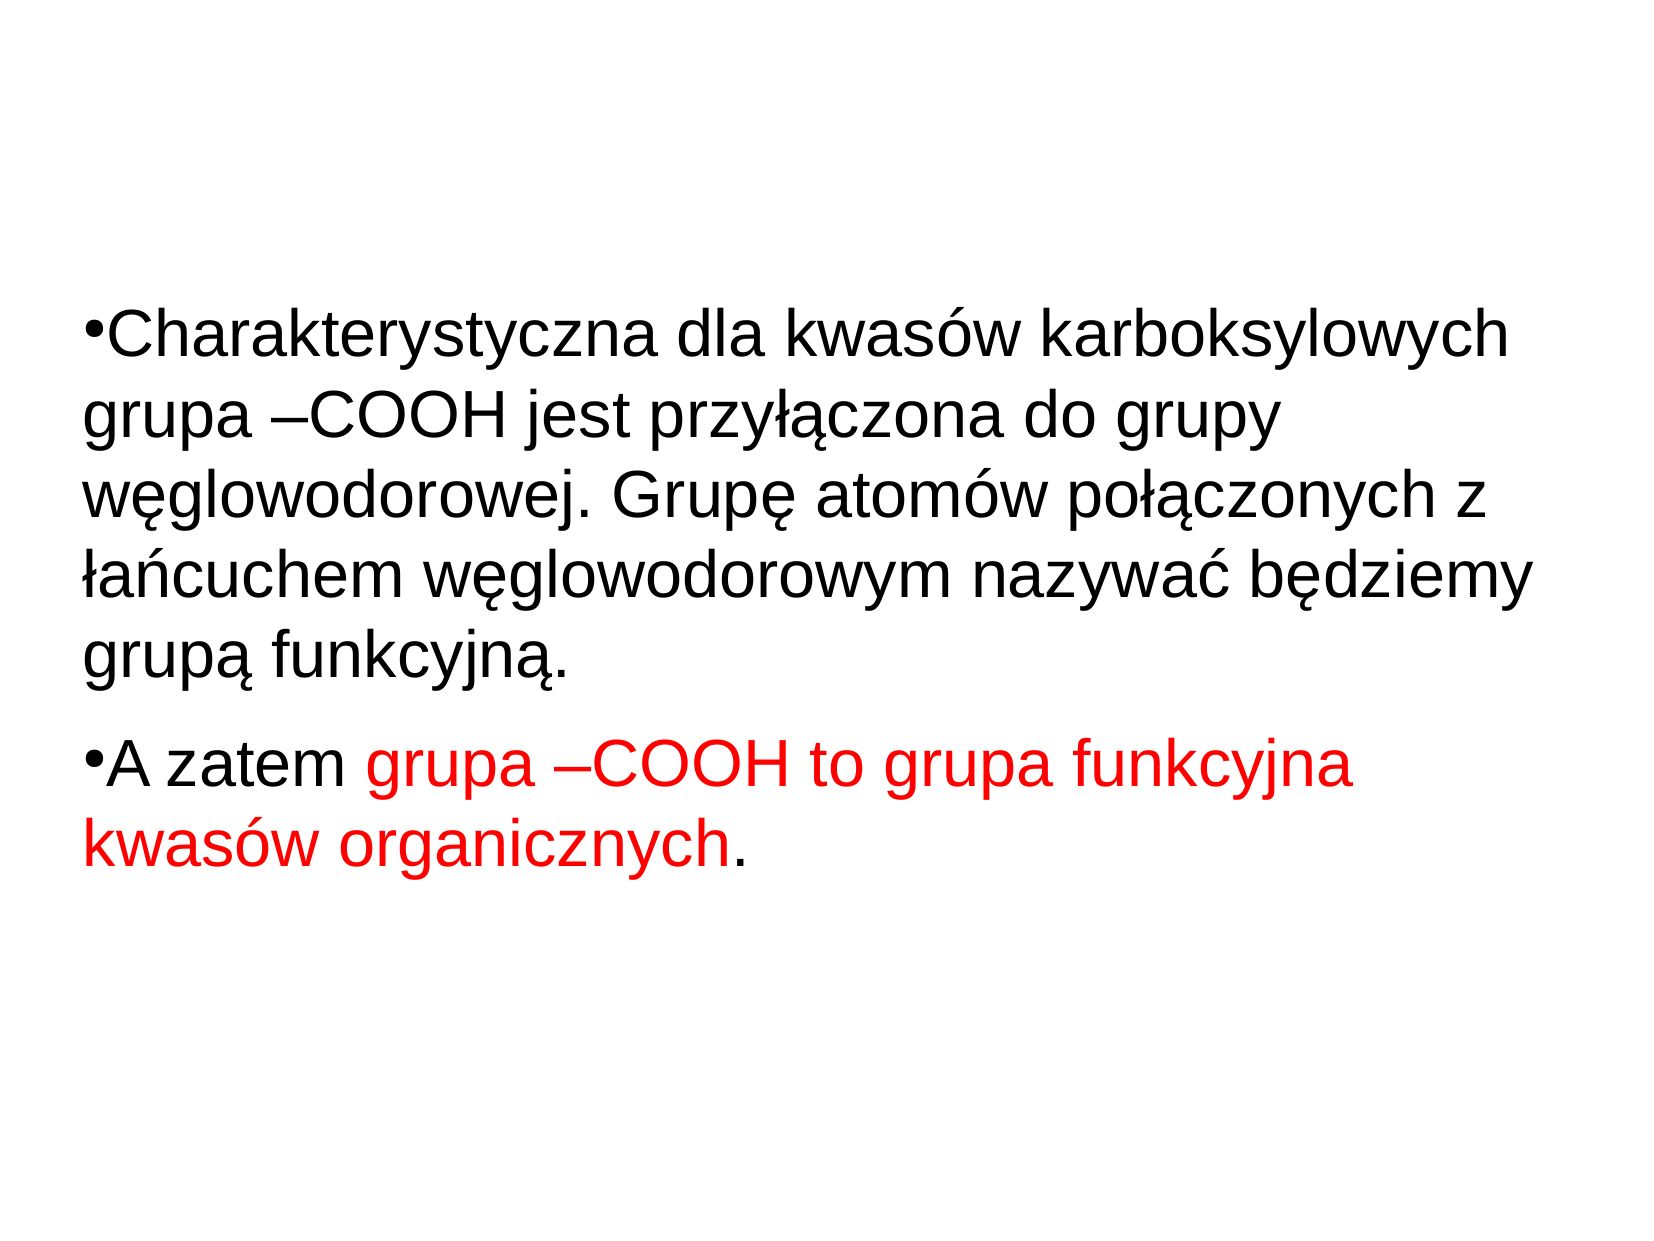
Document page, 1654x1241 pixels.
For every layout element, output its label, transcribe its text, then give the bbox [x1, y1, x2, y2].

list Charakterystyczna dla kwasów karboksylowych grupa –COOH jest przyłączona do grupy węglowodorowej. Grupę atomów połączonych z łańcuchem węglowodorowym nazywać będziemy grupą funkcyjną. A zatem grupa –COOH to grupa funkcyjna kwasów organicznych. [82, 290, 1571, 1109]
